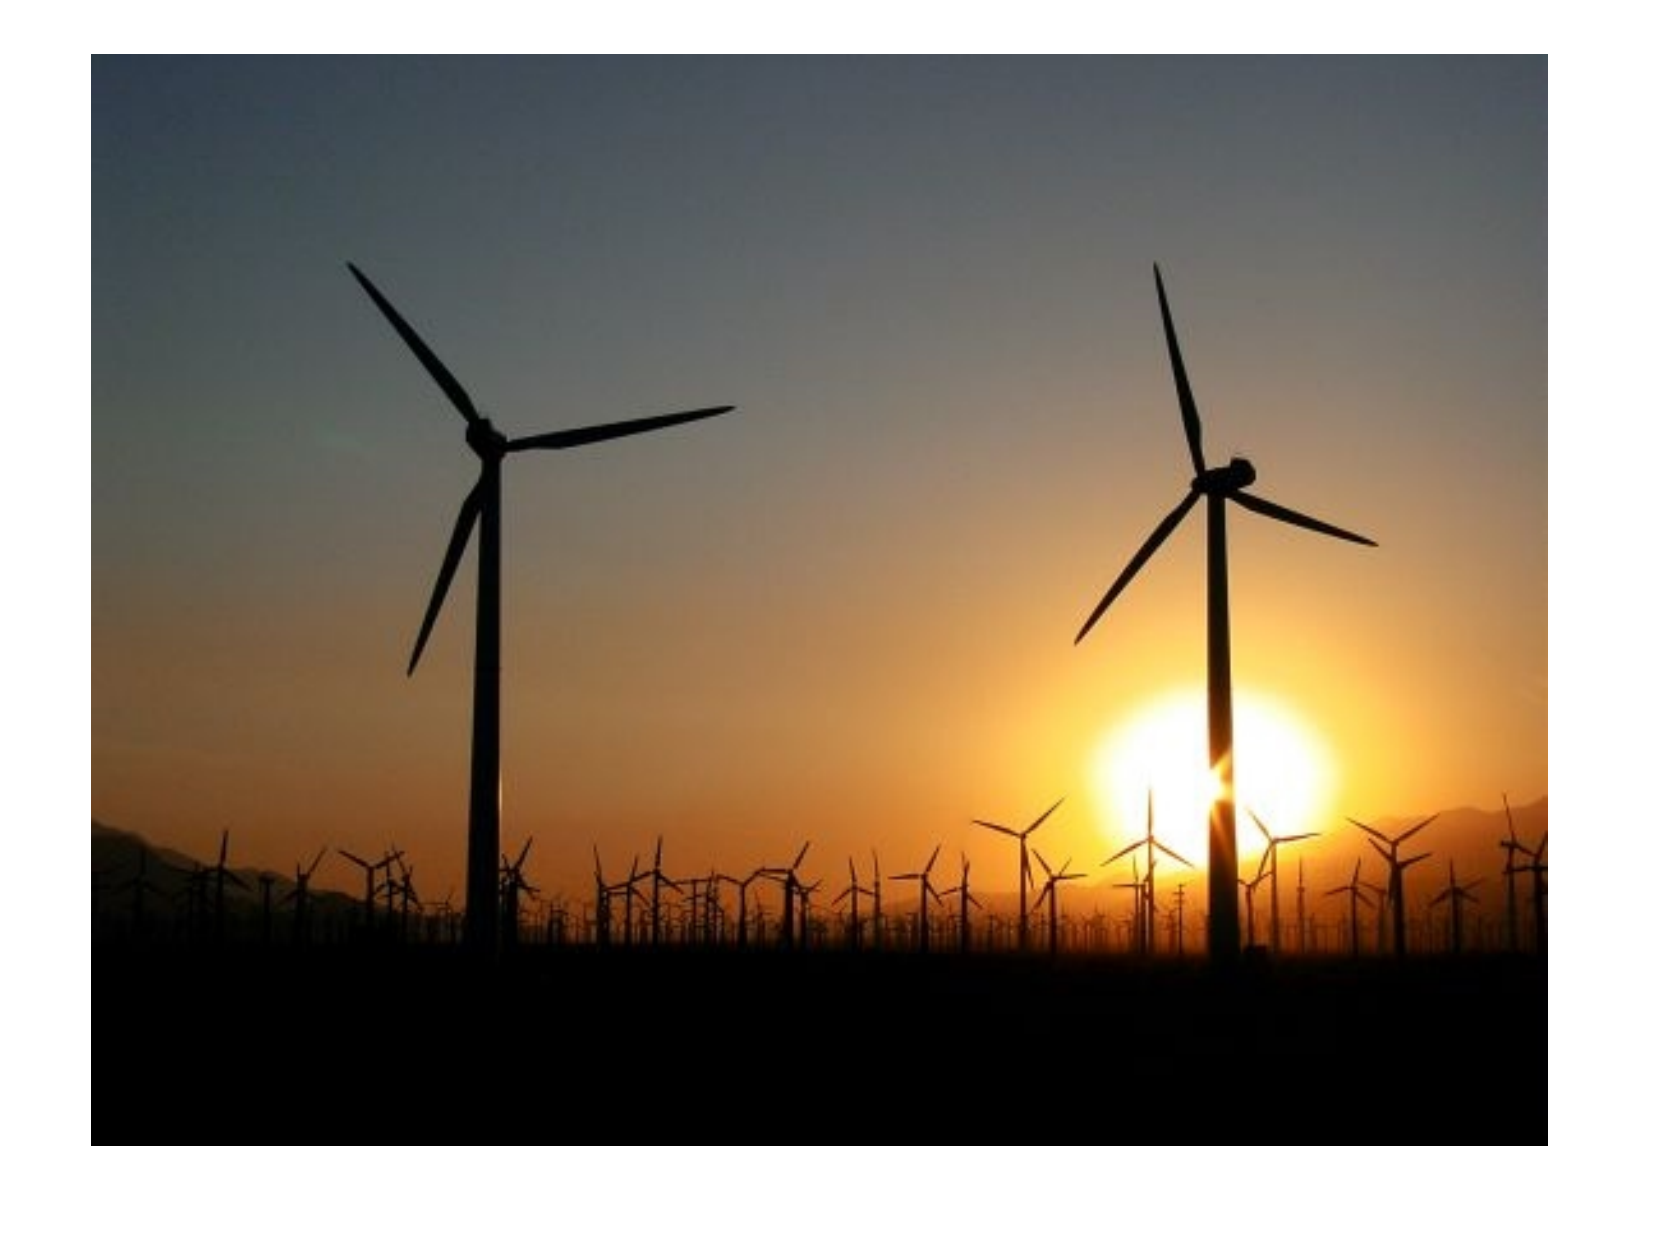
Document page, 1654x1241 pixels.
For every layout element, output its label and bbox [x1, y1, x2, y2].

picture [91, 54, 1548, 1146]
